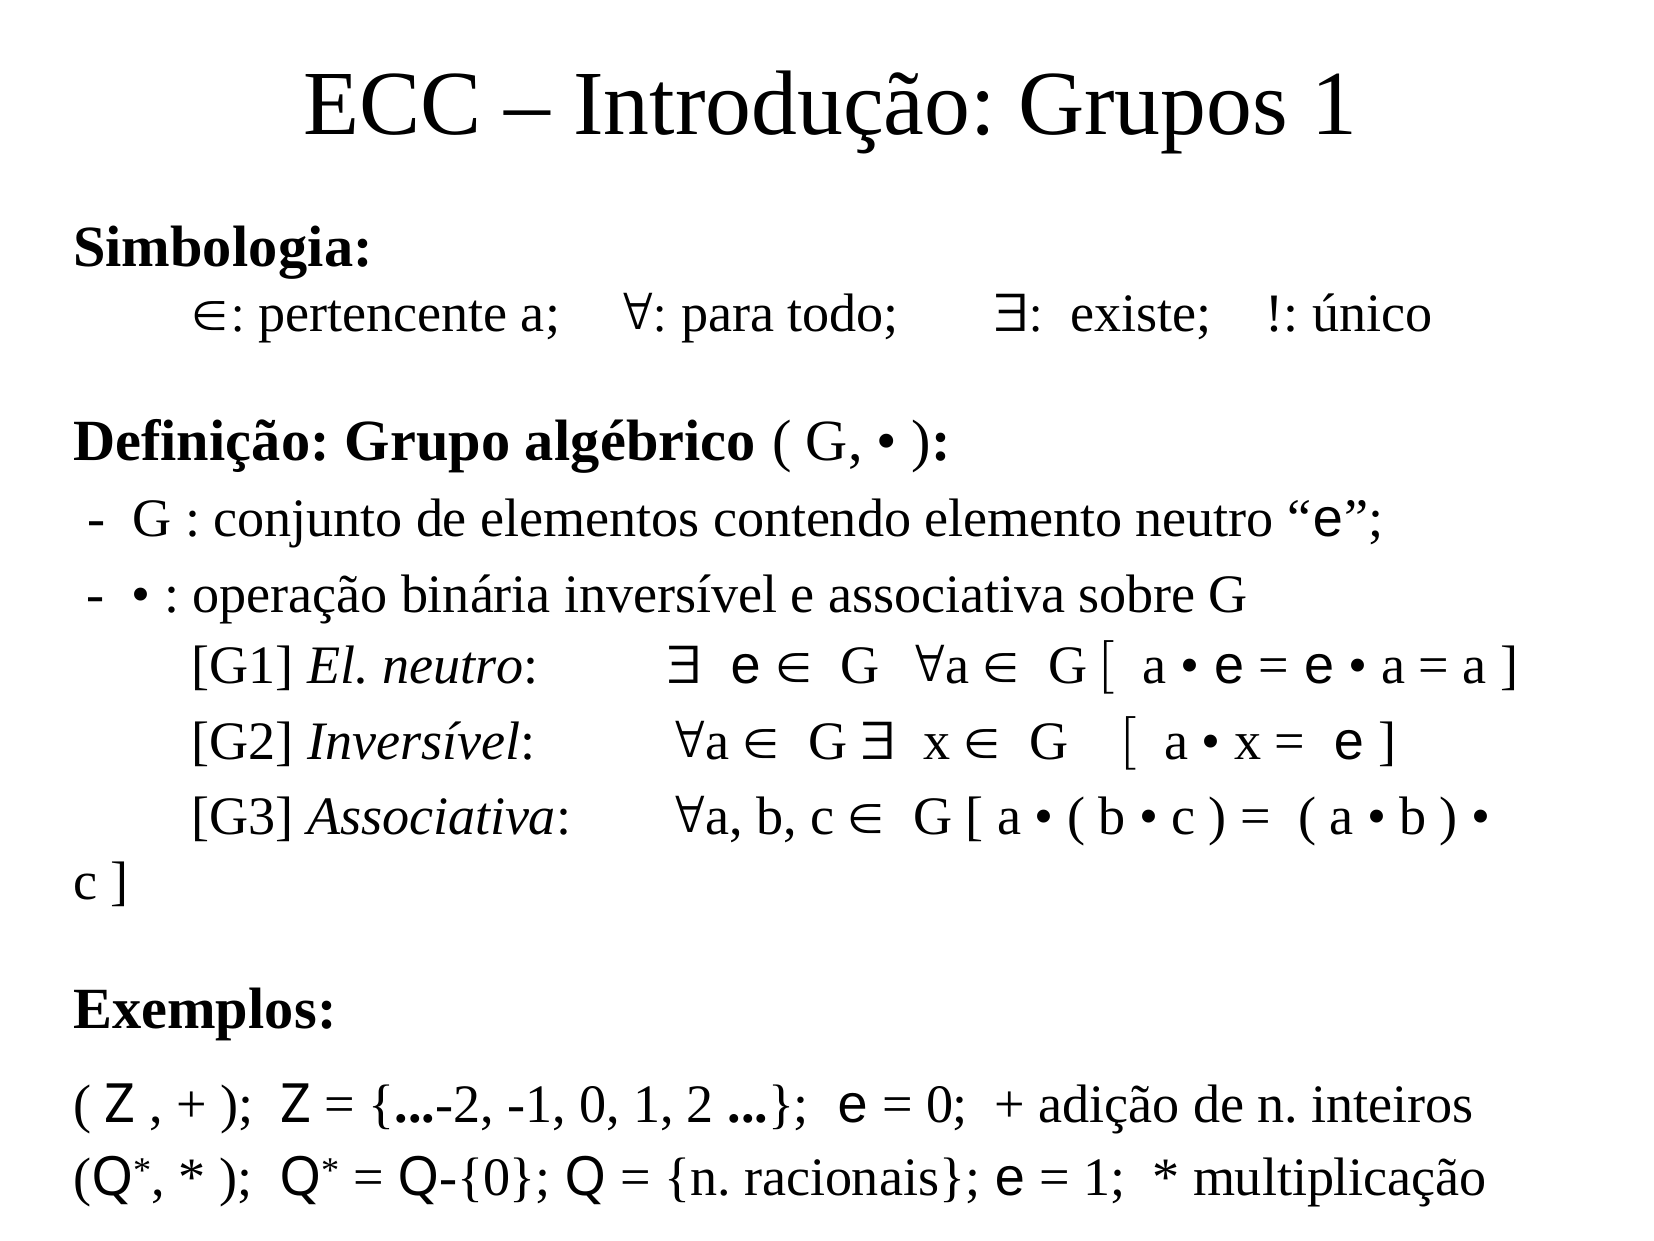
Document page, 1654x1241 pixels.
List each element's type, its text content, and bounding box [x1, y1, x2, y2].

text_box Simbologia: Î: pertencente a; ": para todo; $: existe; !: único Definição: Grupo algébrico ( G, • ): - G : conjunto de elementos contendo elemento neutro “e”; - • : operação binária inversível e associativa sobre G [G1] El. neutro: $ e Î G "a Î G [ a • e = e • a = a ] [G2] Inversível: "a Î G $ x Î G [ a • x = e ] [G3] Associativa: "a, b, c Î G [ a • ( b • c ) = ( a • b ) • c ] Exemplos: ( Z , + ); Z = {...-2, -1, 0, 1, 2 ...}; e = 0; + adição de n. inteiros (Q*, * ); Q* = Q-{0}; Q = {n. racionais}; e = 1; * multiplicação [73, 214, 1559, 1167]
title ECC – Introdução: Grupos 1 [125, 0, 1537, 208]
